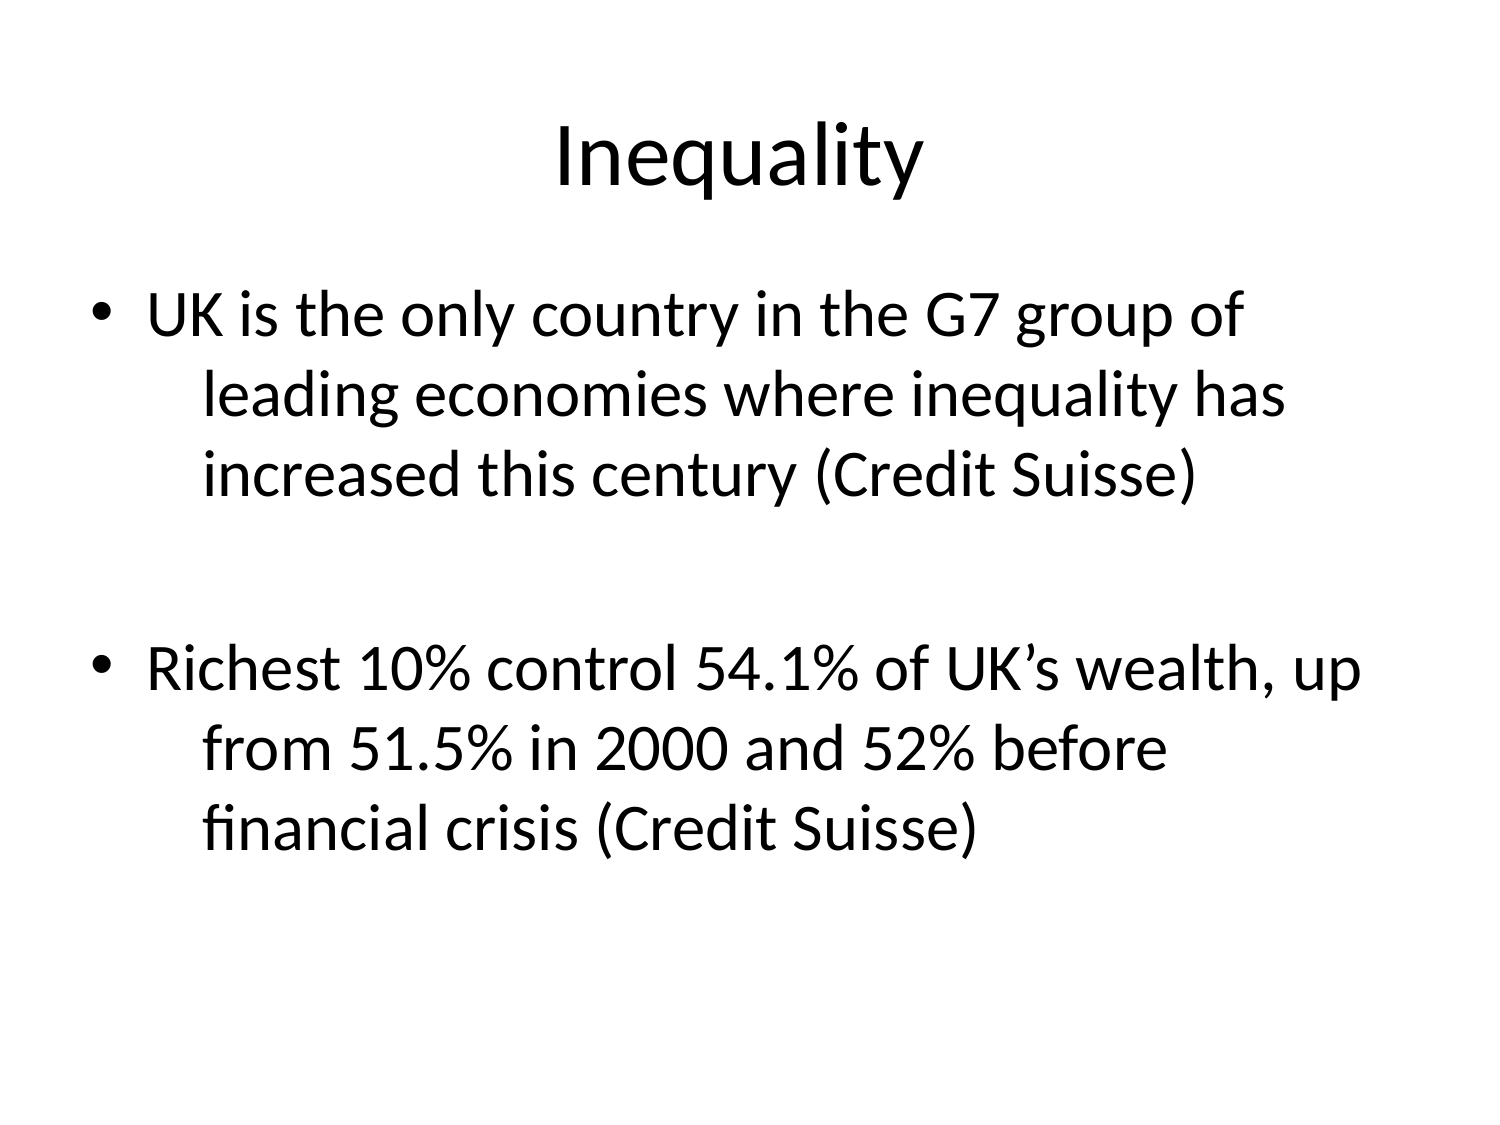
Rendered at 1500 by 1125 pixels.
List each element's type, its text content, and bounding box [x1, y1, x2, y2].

list UK is the only country in the G7 group of leading economies where inequality has increased this century (Credit Suisse) Richest 10% control 54.1% of UK’s wealth, up from 51.5% in 2000 and 52% before financial crisis (Credit Suisse) [75, 262, 1426, 1005]
title Inequality [64, 54, 1415, 243]
